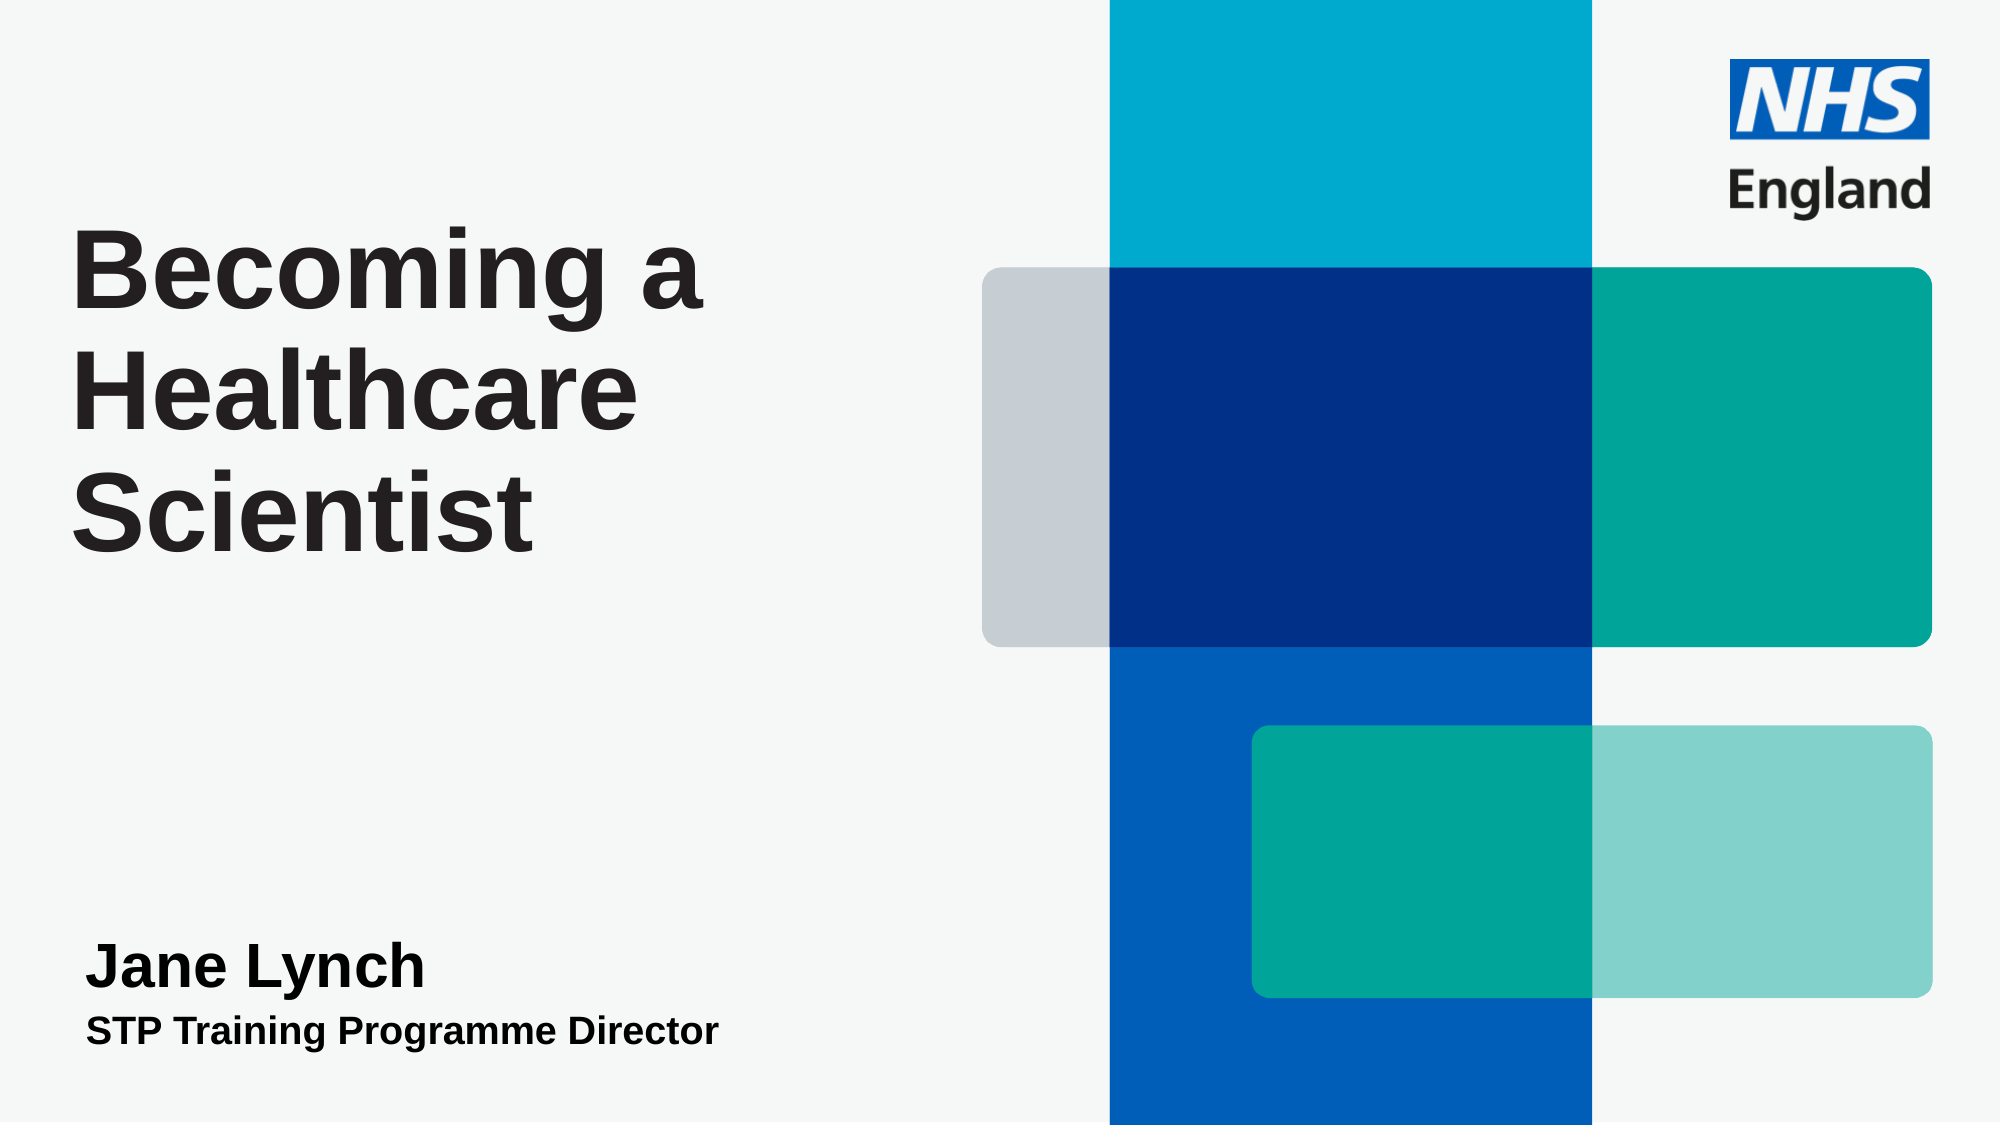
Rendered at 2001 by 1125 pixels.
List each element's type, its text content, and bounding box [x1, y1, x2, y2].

title Becoming a Healthcare Scientist [70, 164, 833, 576]
subtitle Jane Lynch STP Training Programme Director [70, 937, 1379, 1063]
